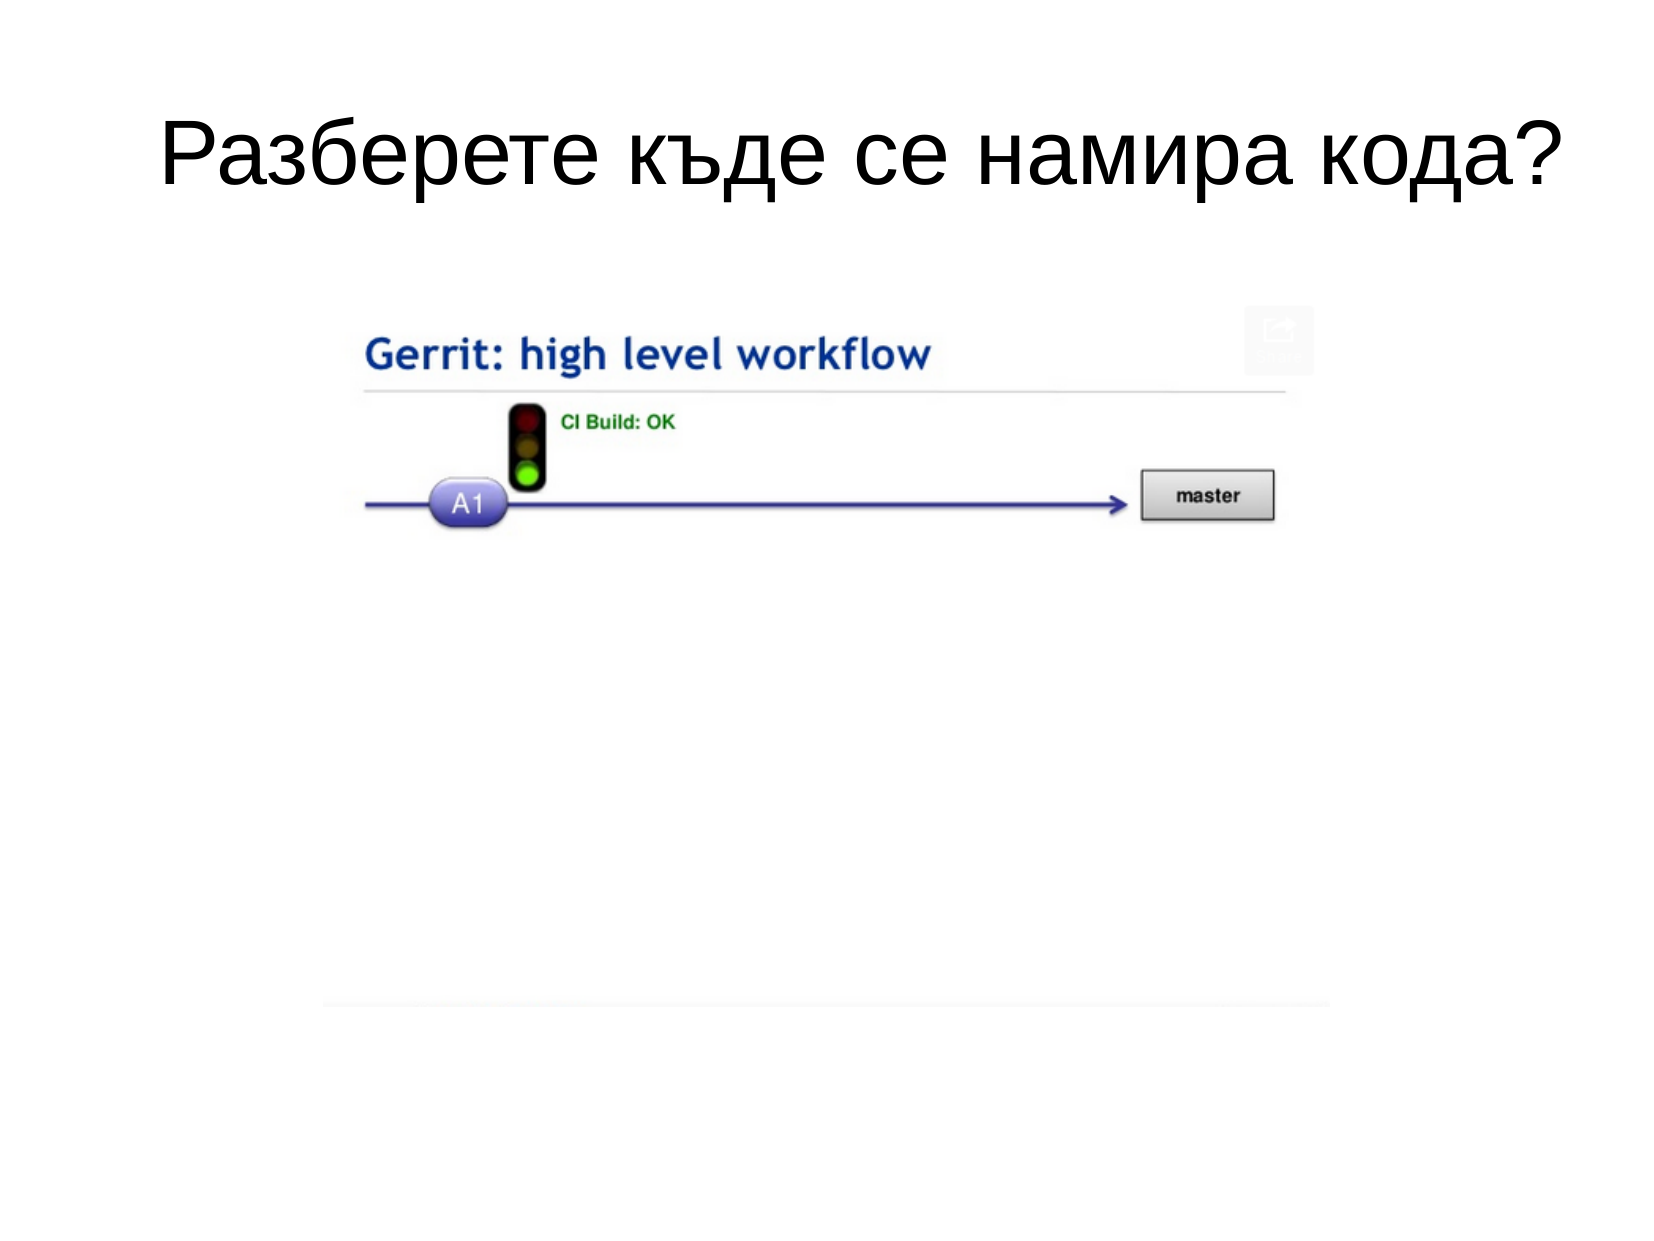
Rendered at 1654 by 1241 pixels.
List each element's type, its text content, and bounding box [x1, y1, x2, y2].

title Разберете къде се намира кода? [82, 49, 1571, 257]
picture [323, 292, 1330, 1007]
